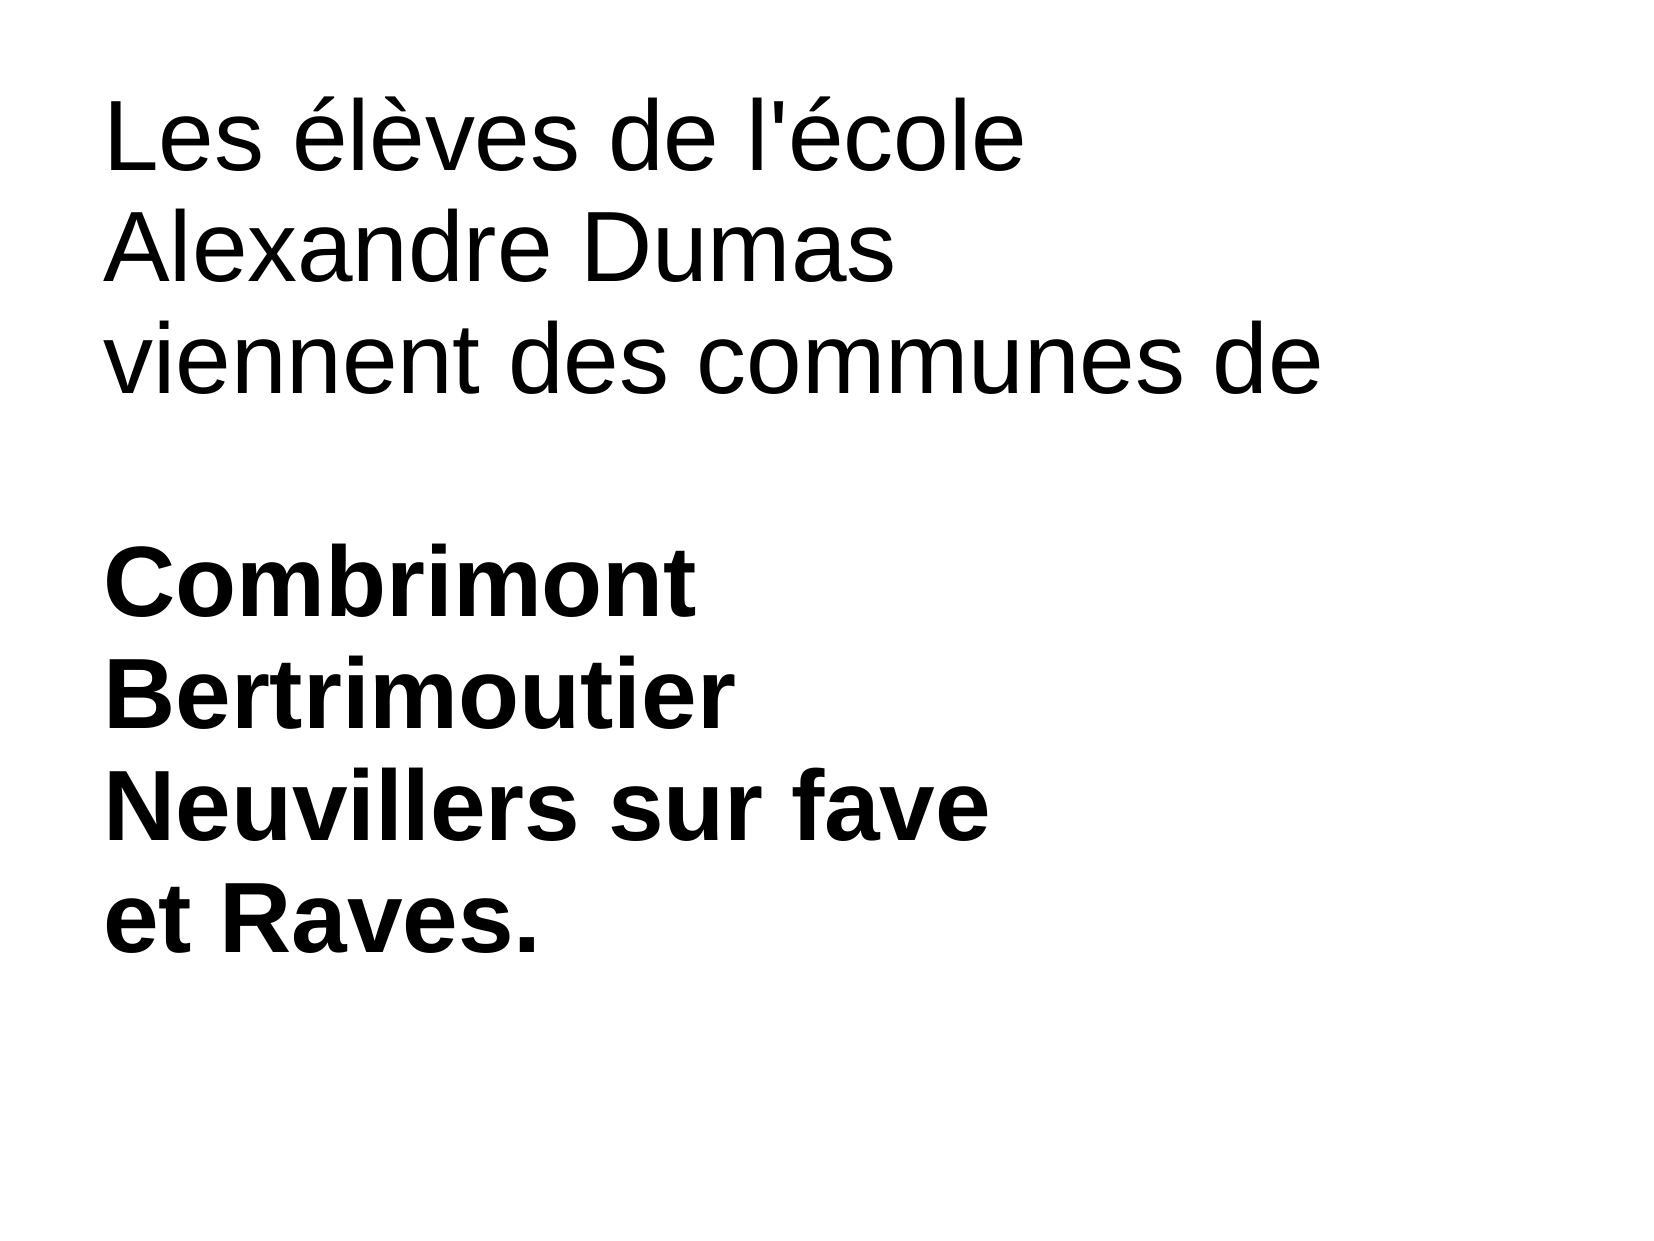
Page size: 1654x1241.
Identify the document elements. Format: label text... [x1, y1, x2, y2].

text_box Les élèves de l'école Alexandre Dumas viennent des communes de Combrimont Bertrimoutier Neuvillers sur fave et Raves. [88, 72, 1388, 1093]
